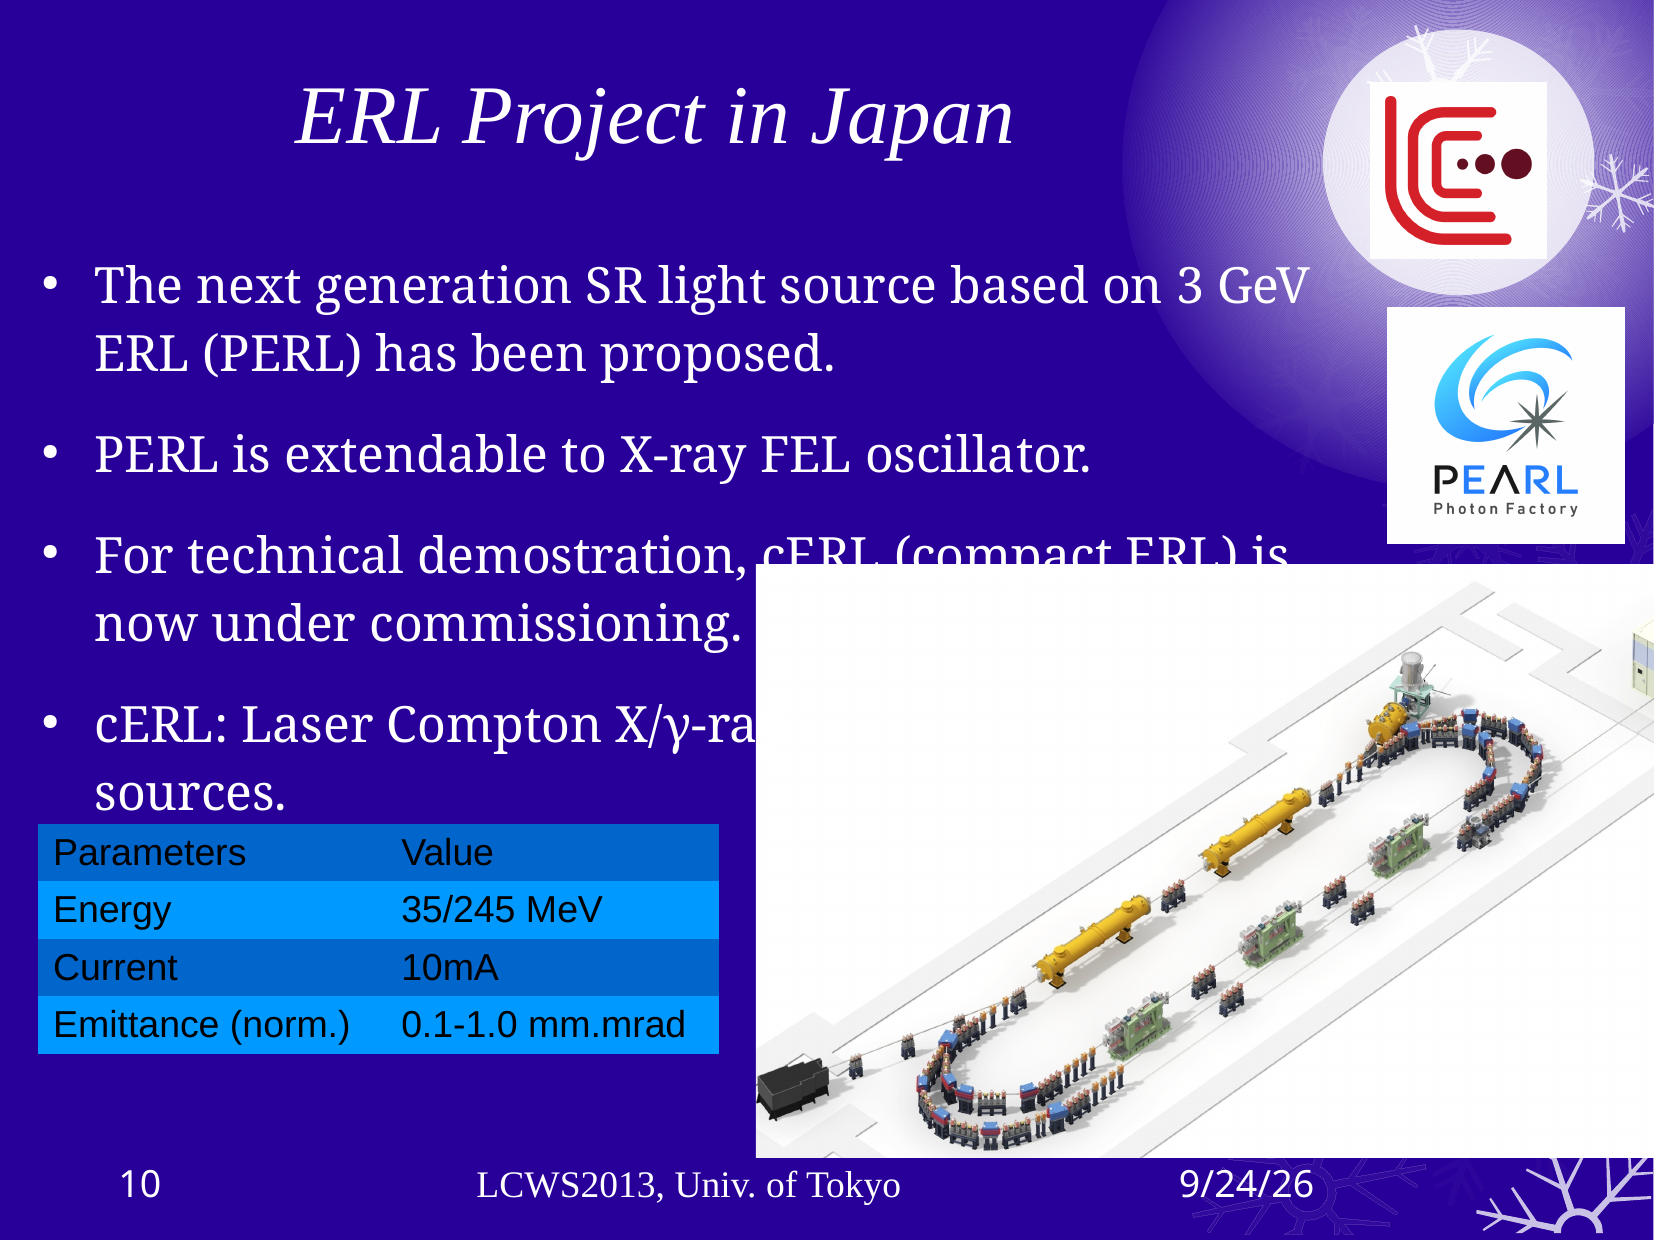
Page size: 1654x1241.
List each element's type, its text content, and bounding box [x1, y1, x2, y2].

table_cell Energy [38, 881, 387, 939]
picture [755, 564, 1654, 1158]
table_cell 0.1-1.0 mm.mrad [387, 996, 719, 1054]
table_header Parameters [38, 824, 387, 881]
picture [1387, 307, 1625, 544]
list The next generation SR light source based on 3 GeV ERL (PERL) has been proposed. PERL is extendable to X-ray FEL oscillator. For technical demostration, cERL (compact ERL) is now under commissioning. cERL: Laser Compton X/γ-ray sources. [23, 249, 1335, 752]
picture [1370, 82, 1547, 259]
table_cell Emittance (norm.) [38, 996, 387, 1054]
table_header Value [387, 824, 719, 881]
table_cell Current [38, 939, 387, 996]
table_cell 35/245 MeV [387, 881, 719, 939]
title ERL Project in Japan [12, 0, 1300, 249]
table_cell 10mA [387, 939, 719, 996]
